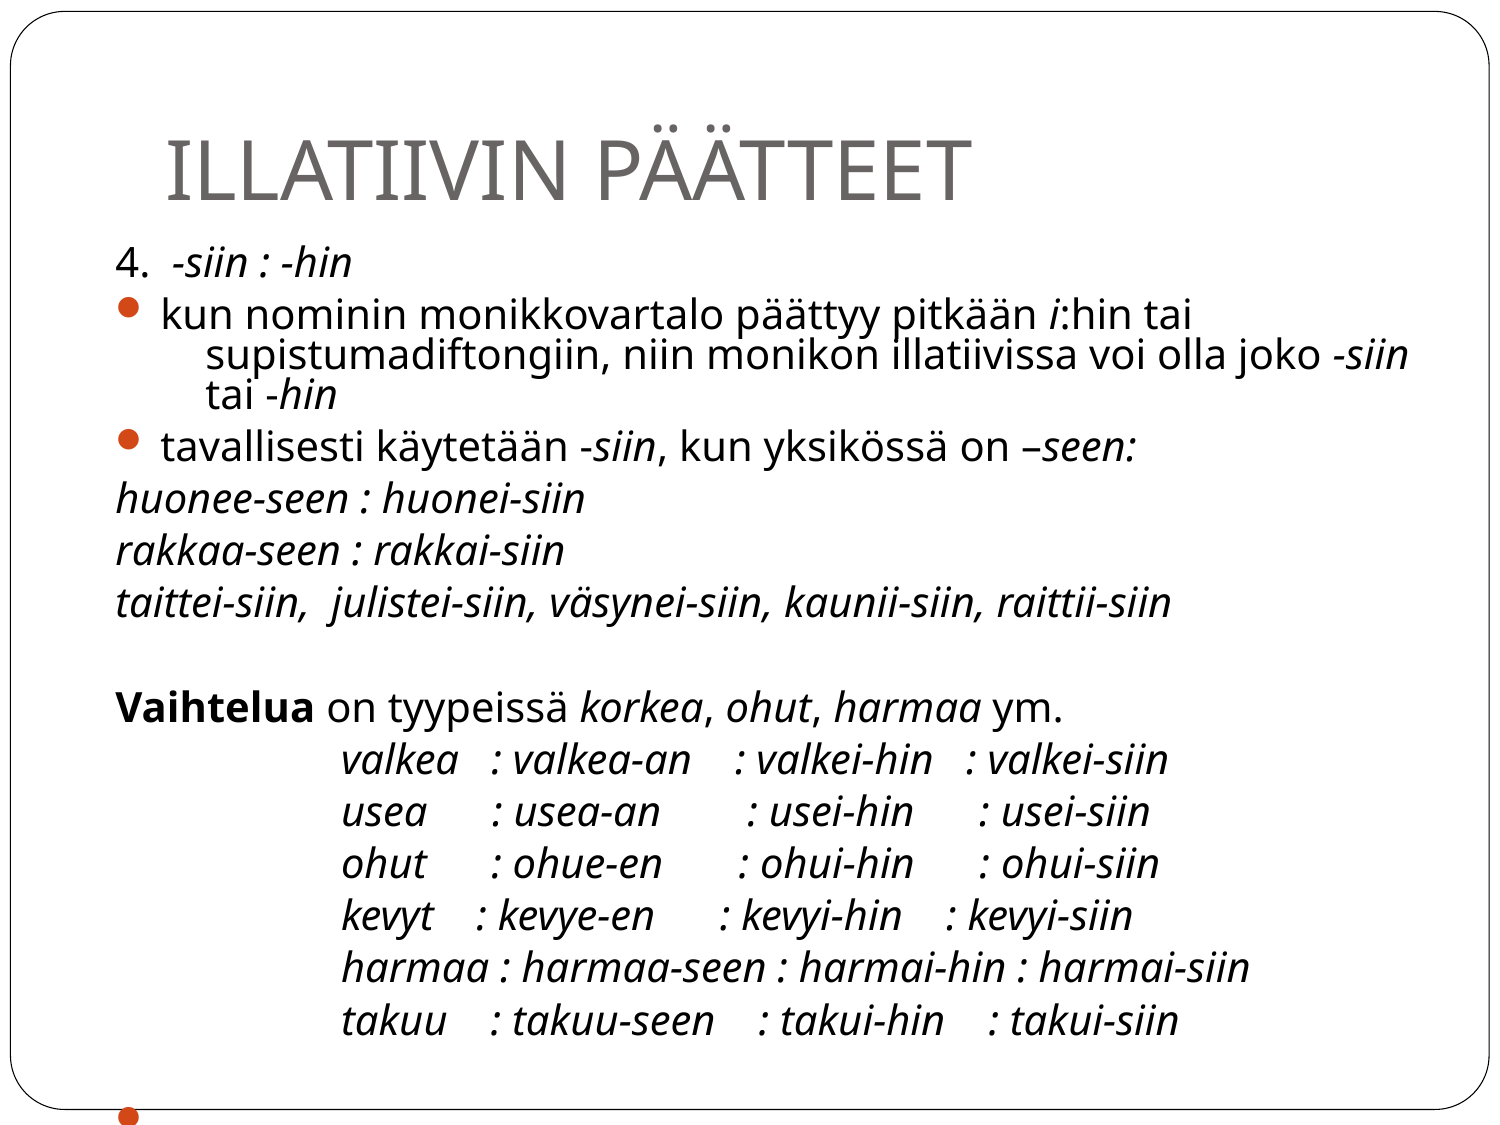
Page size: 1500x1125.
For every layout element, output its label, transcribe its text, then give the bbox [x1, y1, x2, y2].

title ILLATIIVIN PÄÄTTEET [150, 45, 1426, 233]
list 4. -siin : -hin kun nominin monikkovartalo päättyy pitkään i:hin tai supistumadiftongiin, niin monikon illatiivissa voi olla joko -siin tai -hin tavallisesti käytetään -siin, kun yksikössä on –seen: huonee-seen : huonei-siin rakkaa-seen : rakkai-siin taittei-siin, julistei-siin, väsynei-siin, kaunii-siin, raittii-siin Vaihtelua on tyypeissä korkea, ohut, harmaa ym. valkea : valkea-an : valkei-hin : valkei-siin usea : usea-an : usei-hin : usei-siin ohut : ohue-en : ohui-hin : ohui-siin kevyt : kevye-en : kevyi-hin : kevyi-siin harmaa : harmaa-seen : harmai-hin : harmai-siin takuu : takuu-seen : takui-hin : takui-siin [100, 237, 1459, 1071]
